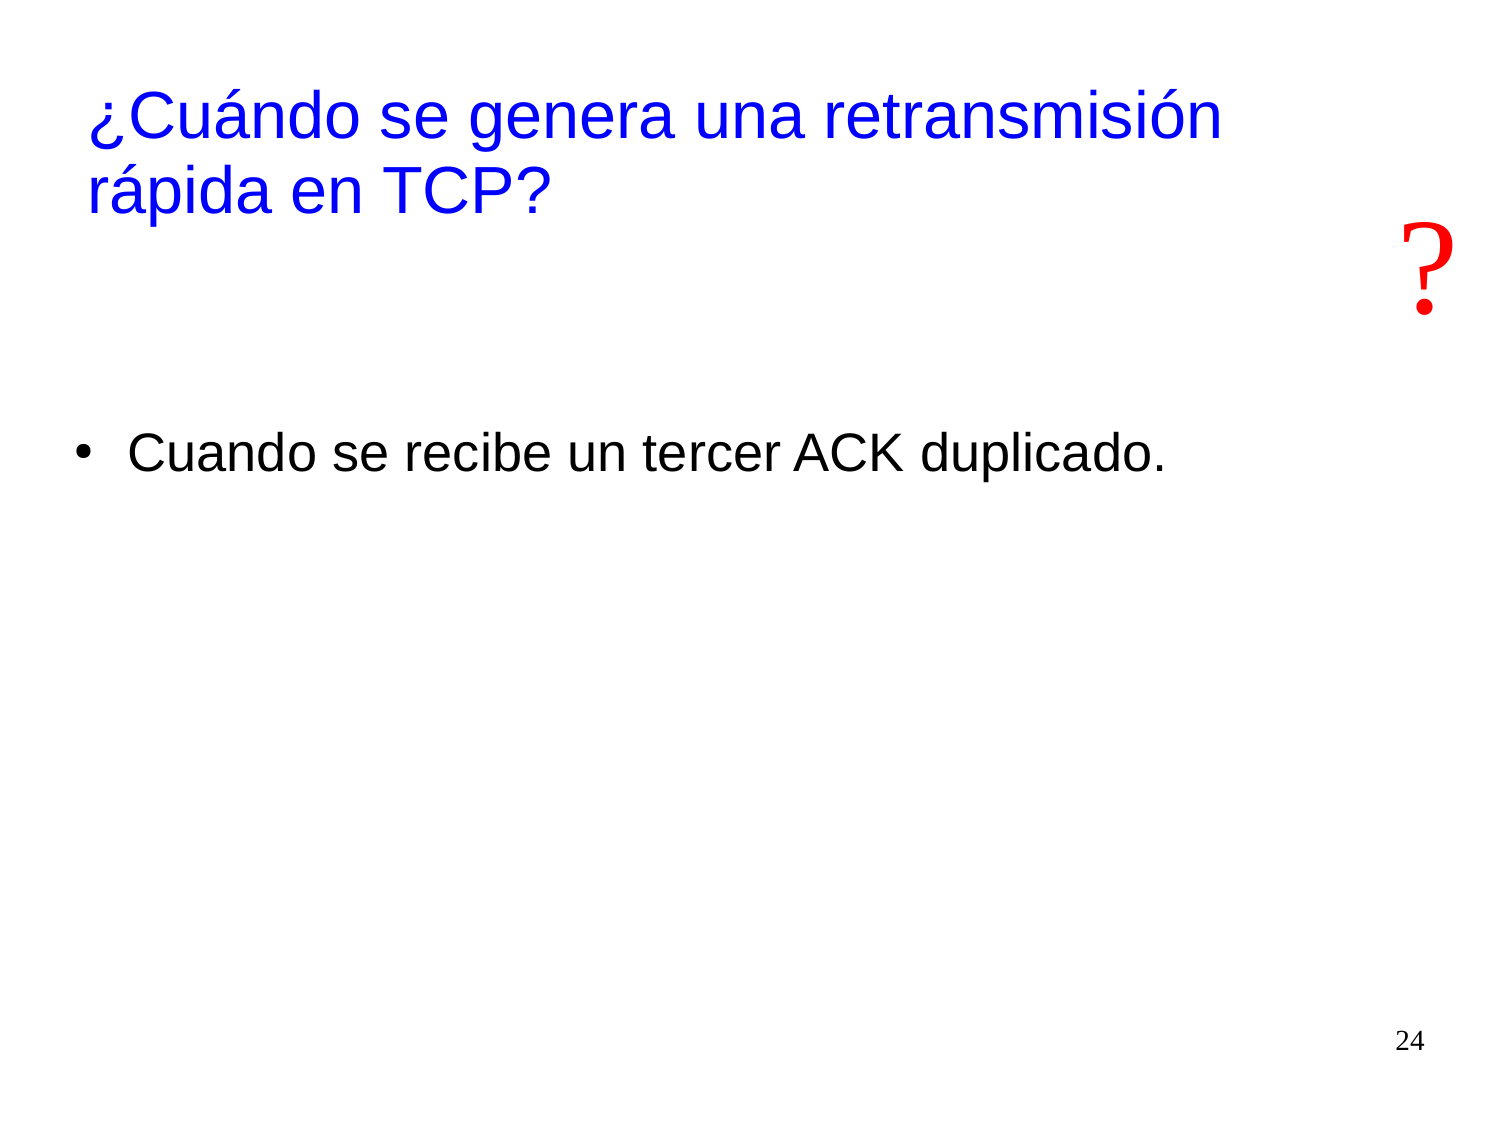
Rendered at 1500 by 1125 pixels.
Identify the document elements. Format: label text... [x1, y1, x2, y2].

title ¿Cuándo se genera una retransmisión rápida en TCP? [87, 70, 1426, 235]
list Cuando se recibe un tercer ACK duplicado. [56, 422, 1394, 693]
